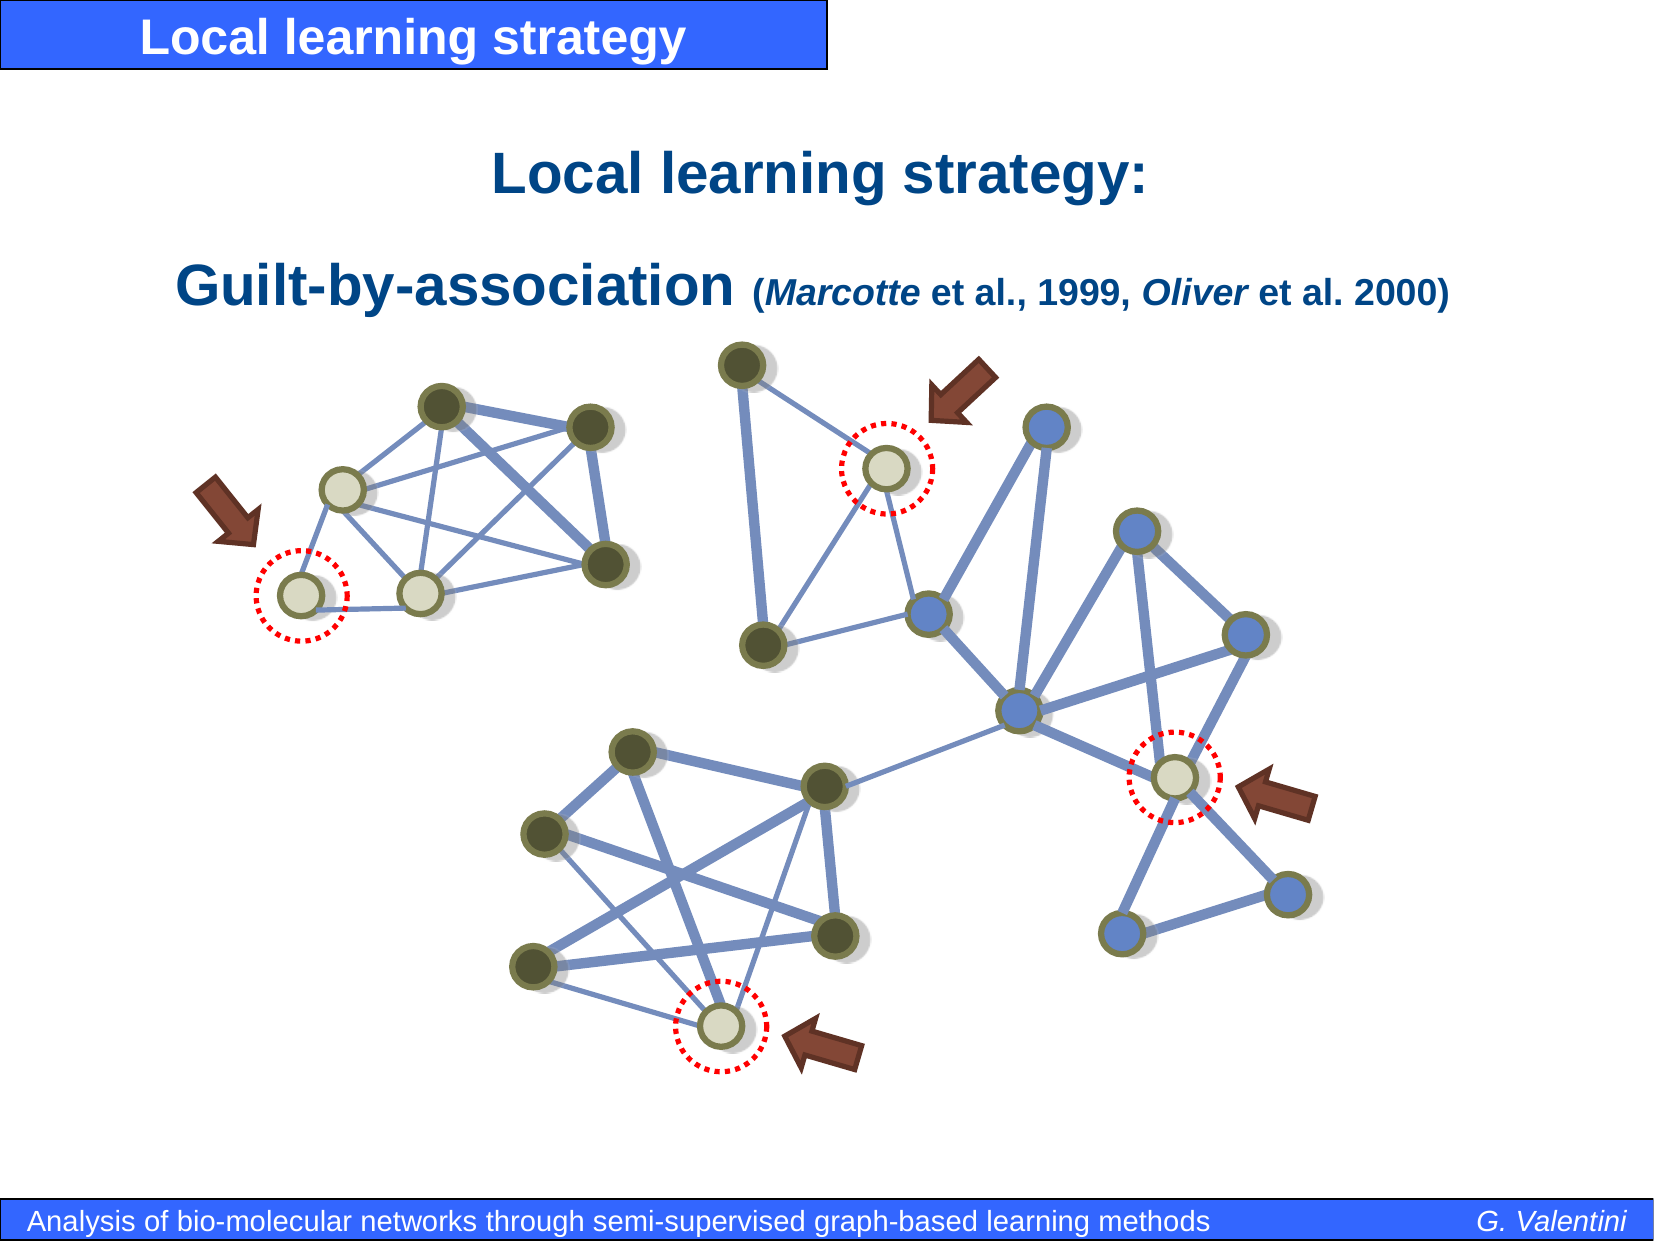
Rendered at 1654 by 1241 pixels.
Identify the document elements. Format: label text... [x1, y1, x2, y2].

text_box [1115, 510, 1159, 552]
text_box Analysis of bio-molecular networks through semi-supervised graph-based learning methods G. Valentini [0, 1198, 1654, 1241]
text_box Local learning strategy: Guilt-by-association (Marcotte et al., 1999, Oliver et al. 2000) [82, 101, 1559, 294]
text_box [720, 344, 764, 386]
text_box [742, 624, 785, 666]
text_box [523, 813, 566, 855]
text_box [1025, 406, 1068, 448]
text_box Local learning strategy [0, 0, 827, 69]
text_box [907, 593, 950, 635]
text_box [1238, 769, 1316, 821]
text_box [569, 406, 612, 448]
text_box [931, 359, 996, 423]
text_box [420, 385, 463, 428]
text_box [803, 765, 846, 808]
text_box [399, 572, 442, 615]
text_box [814, 915, 857, 957]
text_box [1224, 614, 1268, 656]
text_box [611, 731, 654, 773]
text_box [784, 1018, 862, 1070]
text_box [321, 469, 364, 511]
text_box [865, 447, 908, 490]
text_box [584, 543, 627, 586]
text_box [279, 574, 323, 617]
text_box [1266, 873, 1310, 916]
text_box [512, 946, 555, 988]
text_box [1153, 757, 1197, 799]
text_box [196, 477, 259, 545]
text_box [998, 690, 1041, 732]
text_box [699, 1005, 743, 1047]
text_box [1101, 913, 1144, 955]
